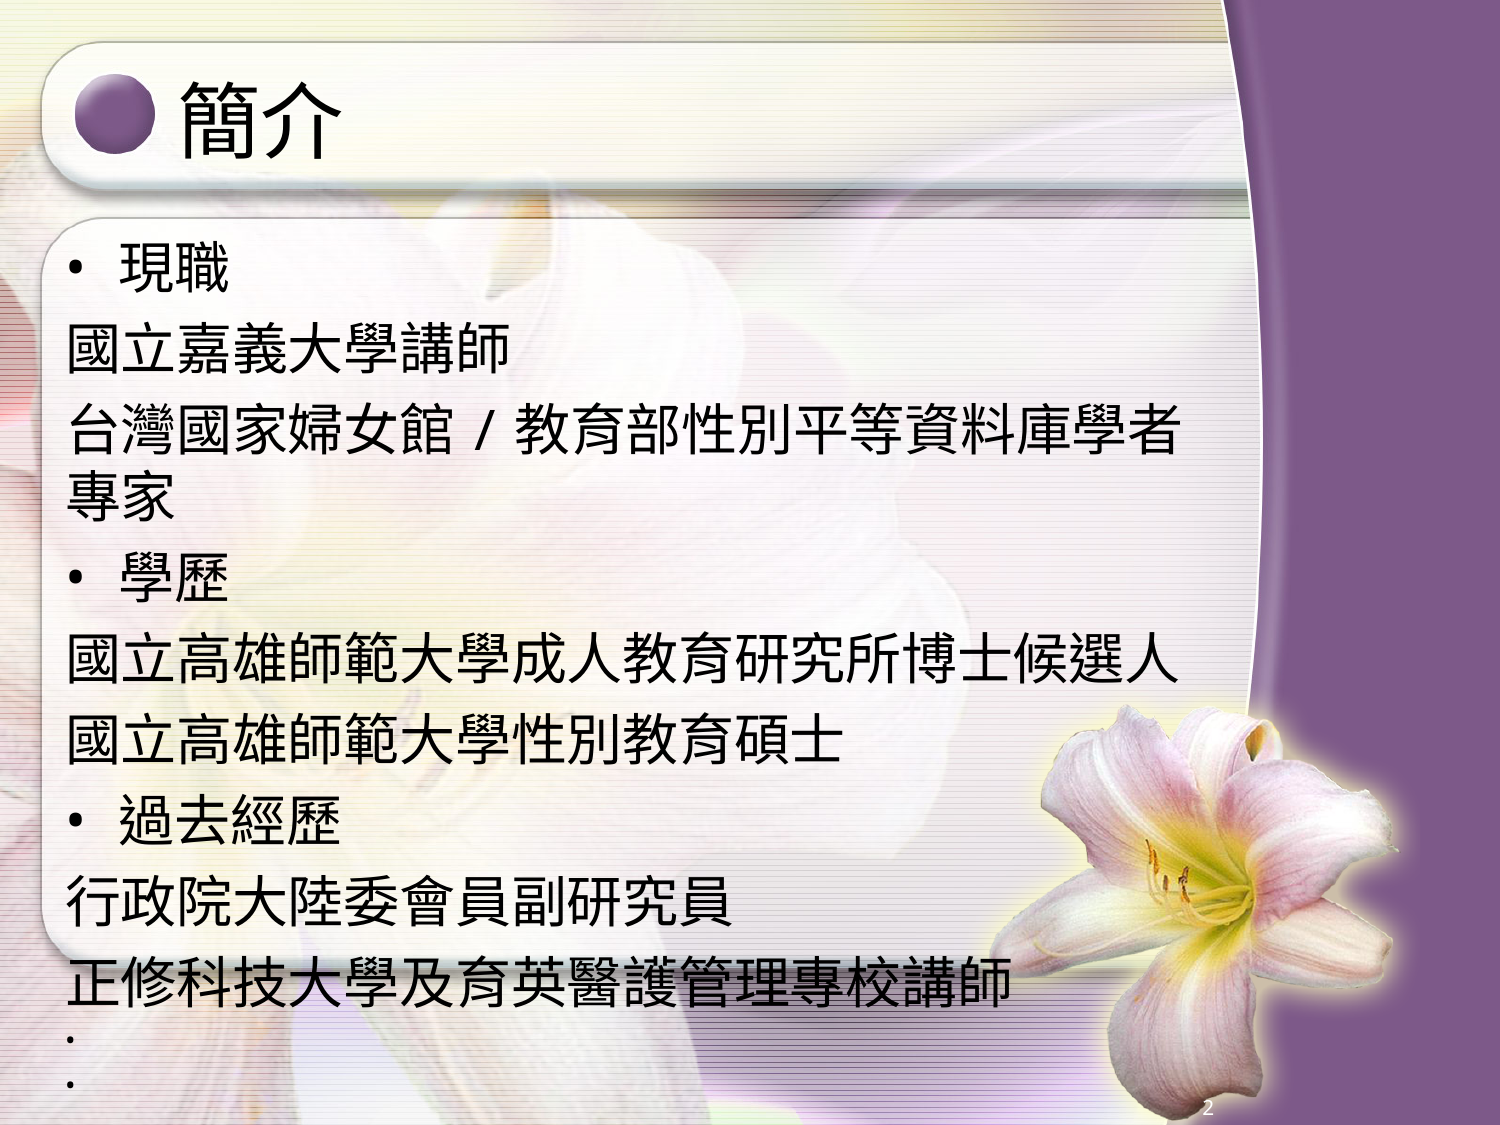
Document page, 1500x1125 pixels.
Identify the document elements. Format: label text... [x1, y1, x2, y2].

title 簡介 [162, 50, 1476, 188]
text_box [1187, 1087, 1500, 1125]
list 現職 國立嘉義大學講師 台灣國家婦女館/教育部性別平等資料庫學者專家 學歷 國立高雄師範大學成人教育研究所博士候選人 國立高雄師範大學性別教育碩士 過去經歷 行政院大陸委會員副研究員 正修科技大學及育英醫護管理專校講師 [50, 224, 1251, 1024]
